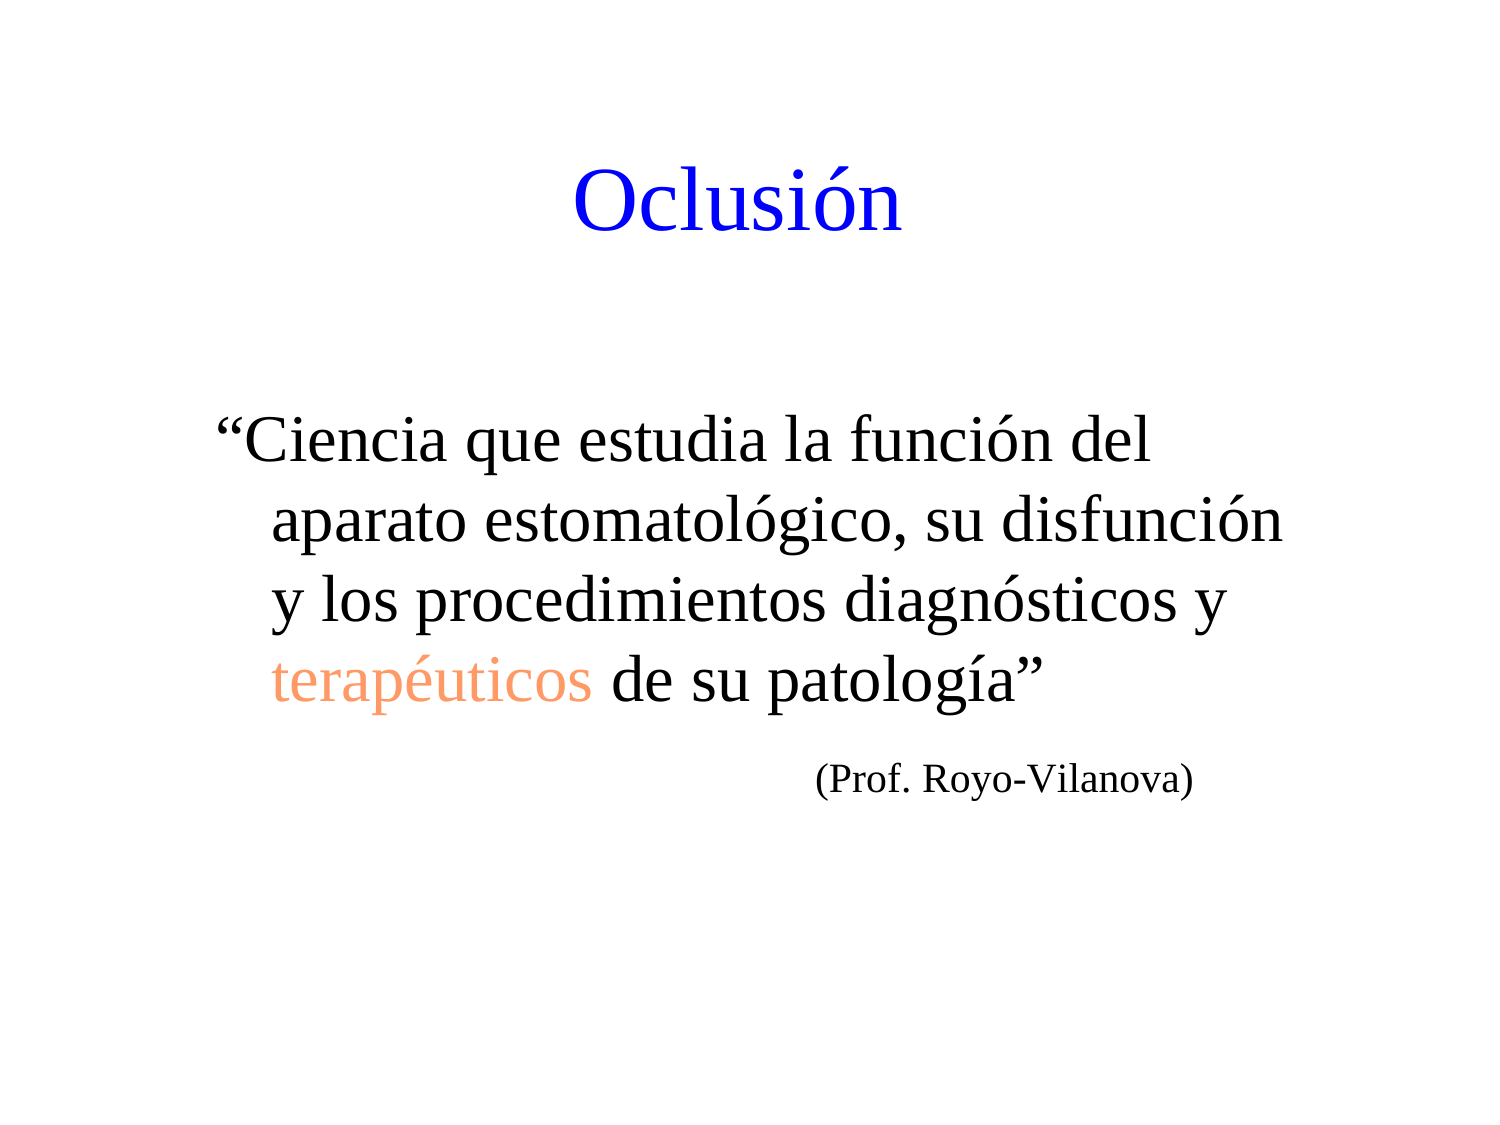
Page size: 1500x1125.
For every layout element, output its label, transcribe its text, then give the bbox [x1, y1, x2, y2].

title Oclusión [112, 99, 1388, 288]
list “Ciencia que estudia la función del aparato estomatológico, su disfunción y los procedimientos diagnósticos y terapéuticos de su patología” (Prof. Royo-Vilanova) [200, 387, 1313, 1000]
